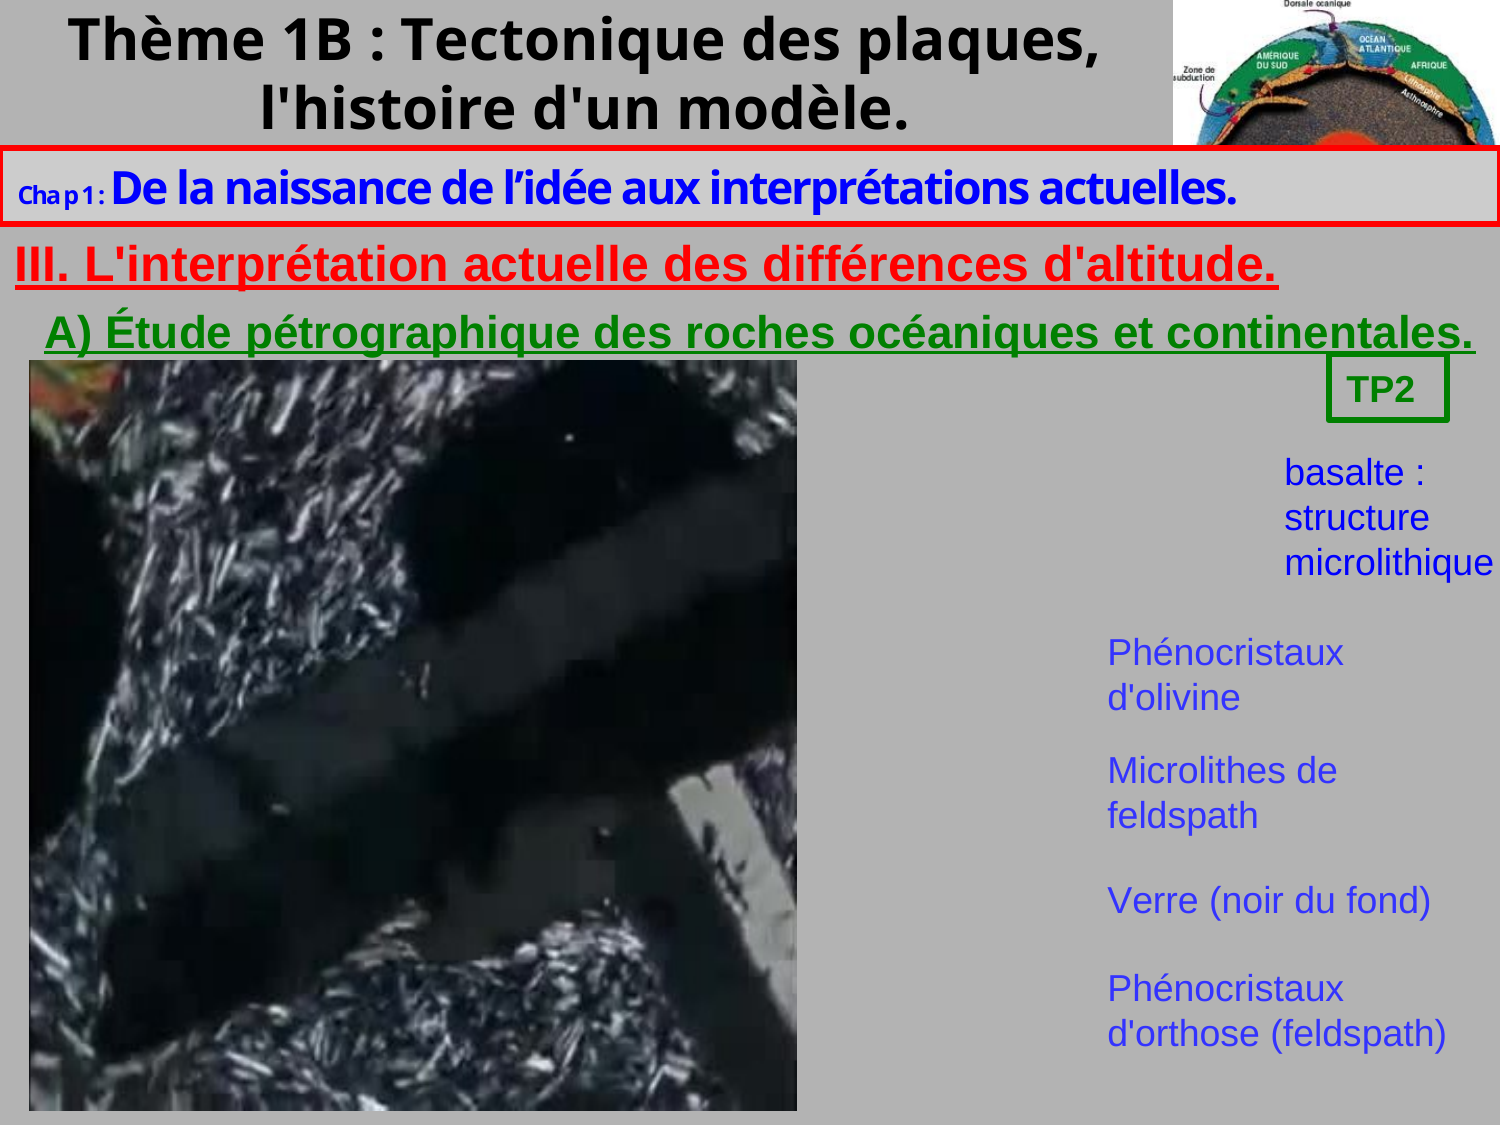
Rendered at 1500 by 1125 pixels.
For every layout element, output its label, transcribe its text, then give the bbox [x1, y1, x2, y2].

text_box basalte : structure microlithique [1269, 440, 1500, 591]
text_box A) Étude pétrographique des roches océaniques et continentales. [29, 295, 1500, 366]
picture [1173, 0, 1500, 147]
text_box TP2 [1328, 354, 1447, 421]
text_box III. L'interprétation actuelle des différences d'altitude. [0, 224, 1418, 300]
text_box Phénocristaux d'olivine [1092, 620, 1500, 726]
text_box Cha p 1 : De la naissance de l’idée aux interprétations actuelles. [0, 147, 1500, 224]
text_box Thème 1B : Tectonique des plaques, l'histoire d'un modèle. [0, 0, 1173, 147]
picture [29, 360, 797, 1111]
text_box Verre (noir du fond) [1092, 868, 1500, 929]
text_box Phénocristaux d'orthose (feldspath) [1092, 956, 1500, 1062]
text_box Microlithes de feldspath [1092, 738, 1500, 844]
